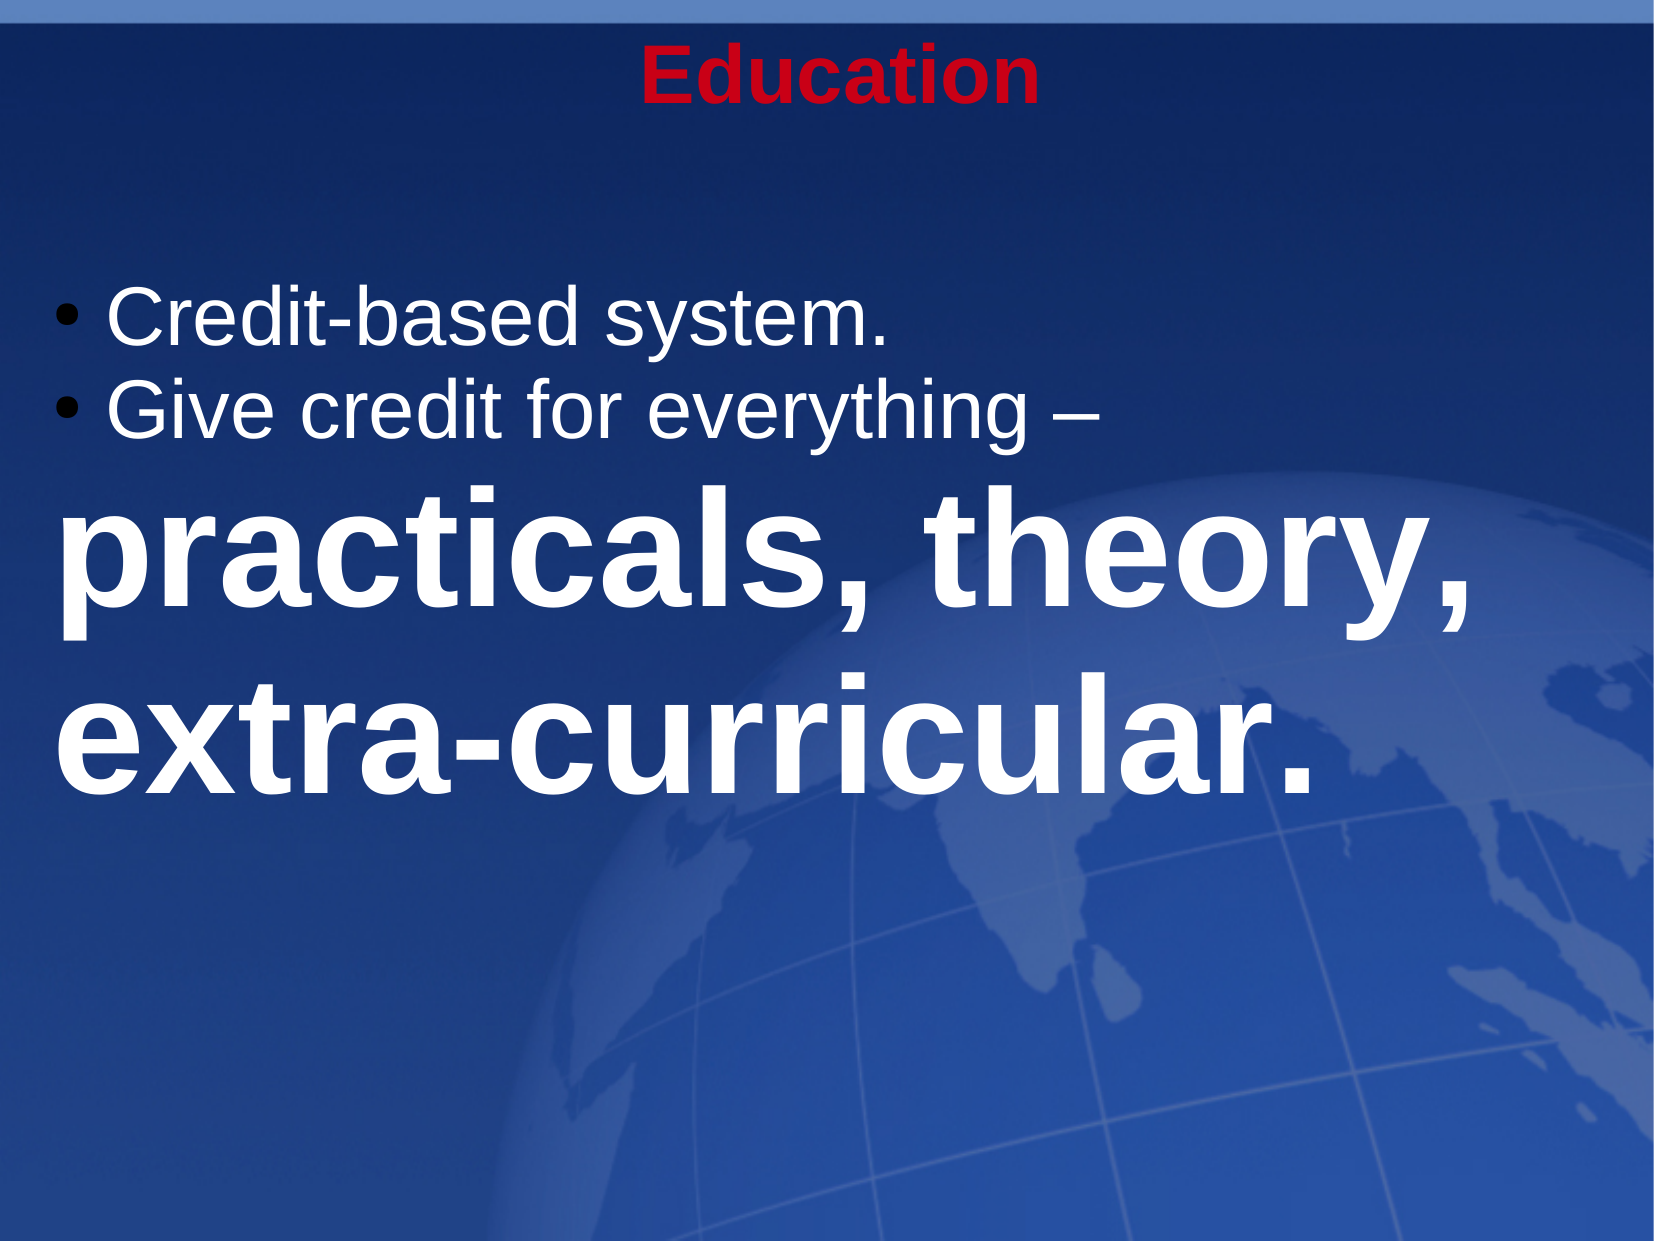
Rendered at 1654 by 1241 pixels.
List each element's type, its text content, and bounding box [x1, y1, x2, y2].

text_box Credit-based system. Give credit for everything – practicals, theory, extra-curricular. [37, 262, 1576, 1051]
picture [0, 0, 1654, 1241]
text_box Education [109, 20, 1573, 143]
